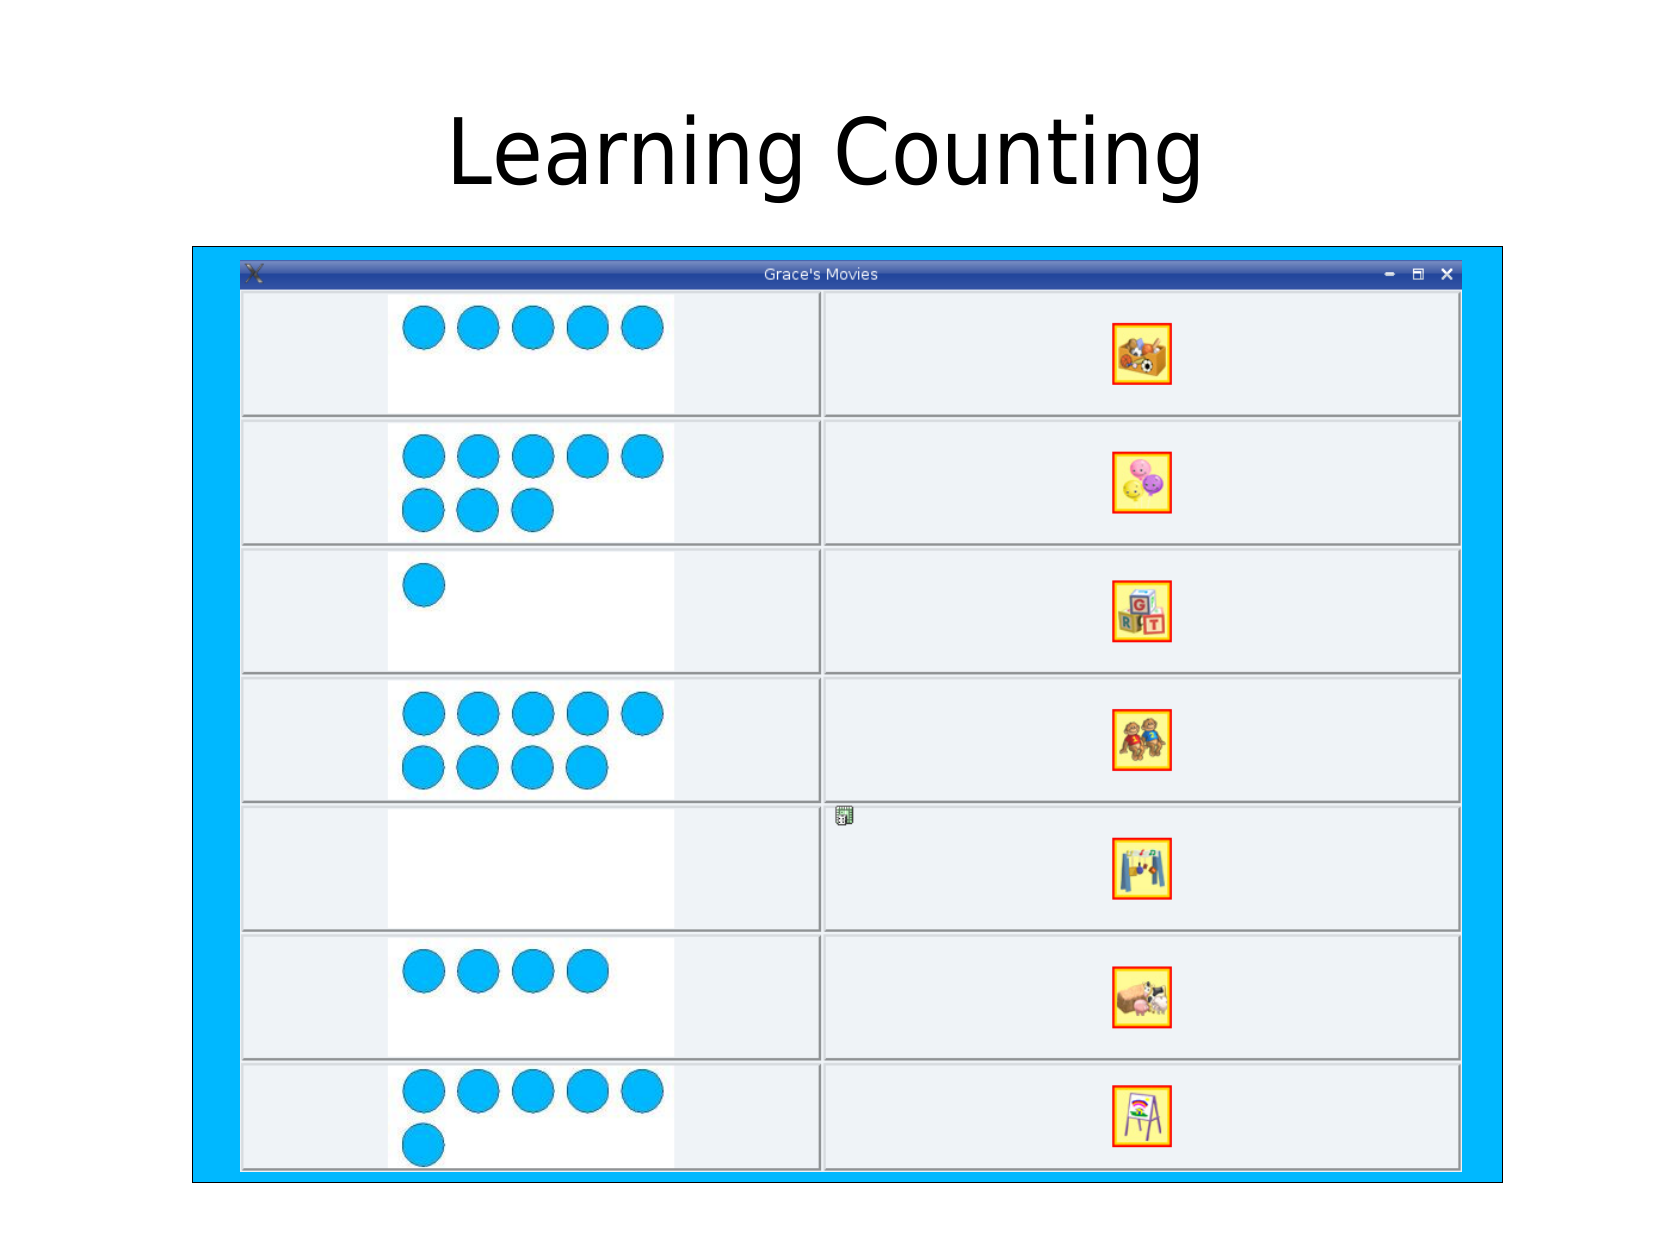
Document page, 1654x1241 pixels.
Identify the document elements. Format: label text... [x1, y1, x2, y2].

title Learning Counting [82, 49, 1571, 257]
picture [241, 261, 1461, 1171]
text_box [192, 246, 1503, 1183]
